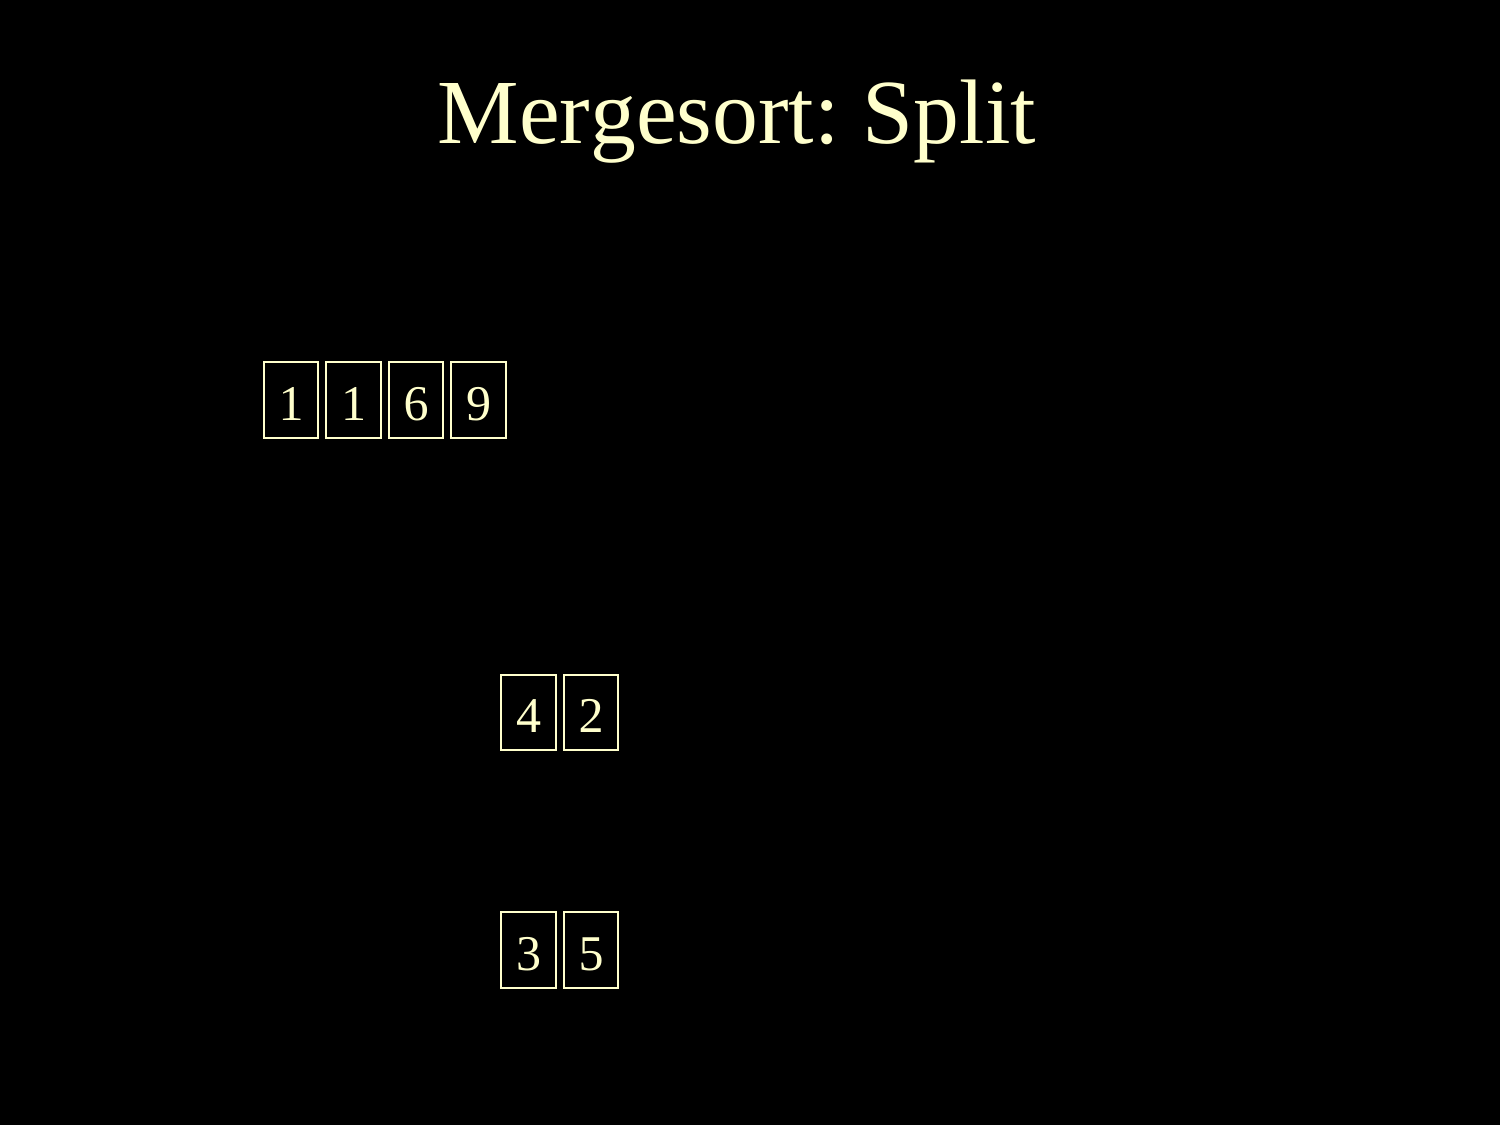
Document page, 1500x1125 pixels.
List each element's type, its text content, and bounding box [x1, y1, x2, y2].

text_box 3 [501, 912, 556, 988]
text_box 9 [451, 362, 506, 438]
text_box 2 [563, 674, 619, 751]
text_box 1 [326, 362, 381, 438]
text_box 1 [263, 362, 319, 438]
text_box 5 [563, 912, 619, 988]
text_box 6 [388, 362, 444, 438]
title Mergesort: Split [8, 50, 1467, 176]
text_box 4 [501, 674, 556, 751]
